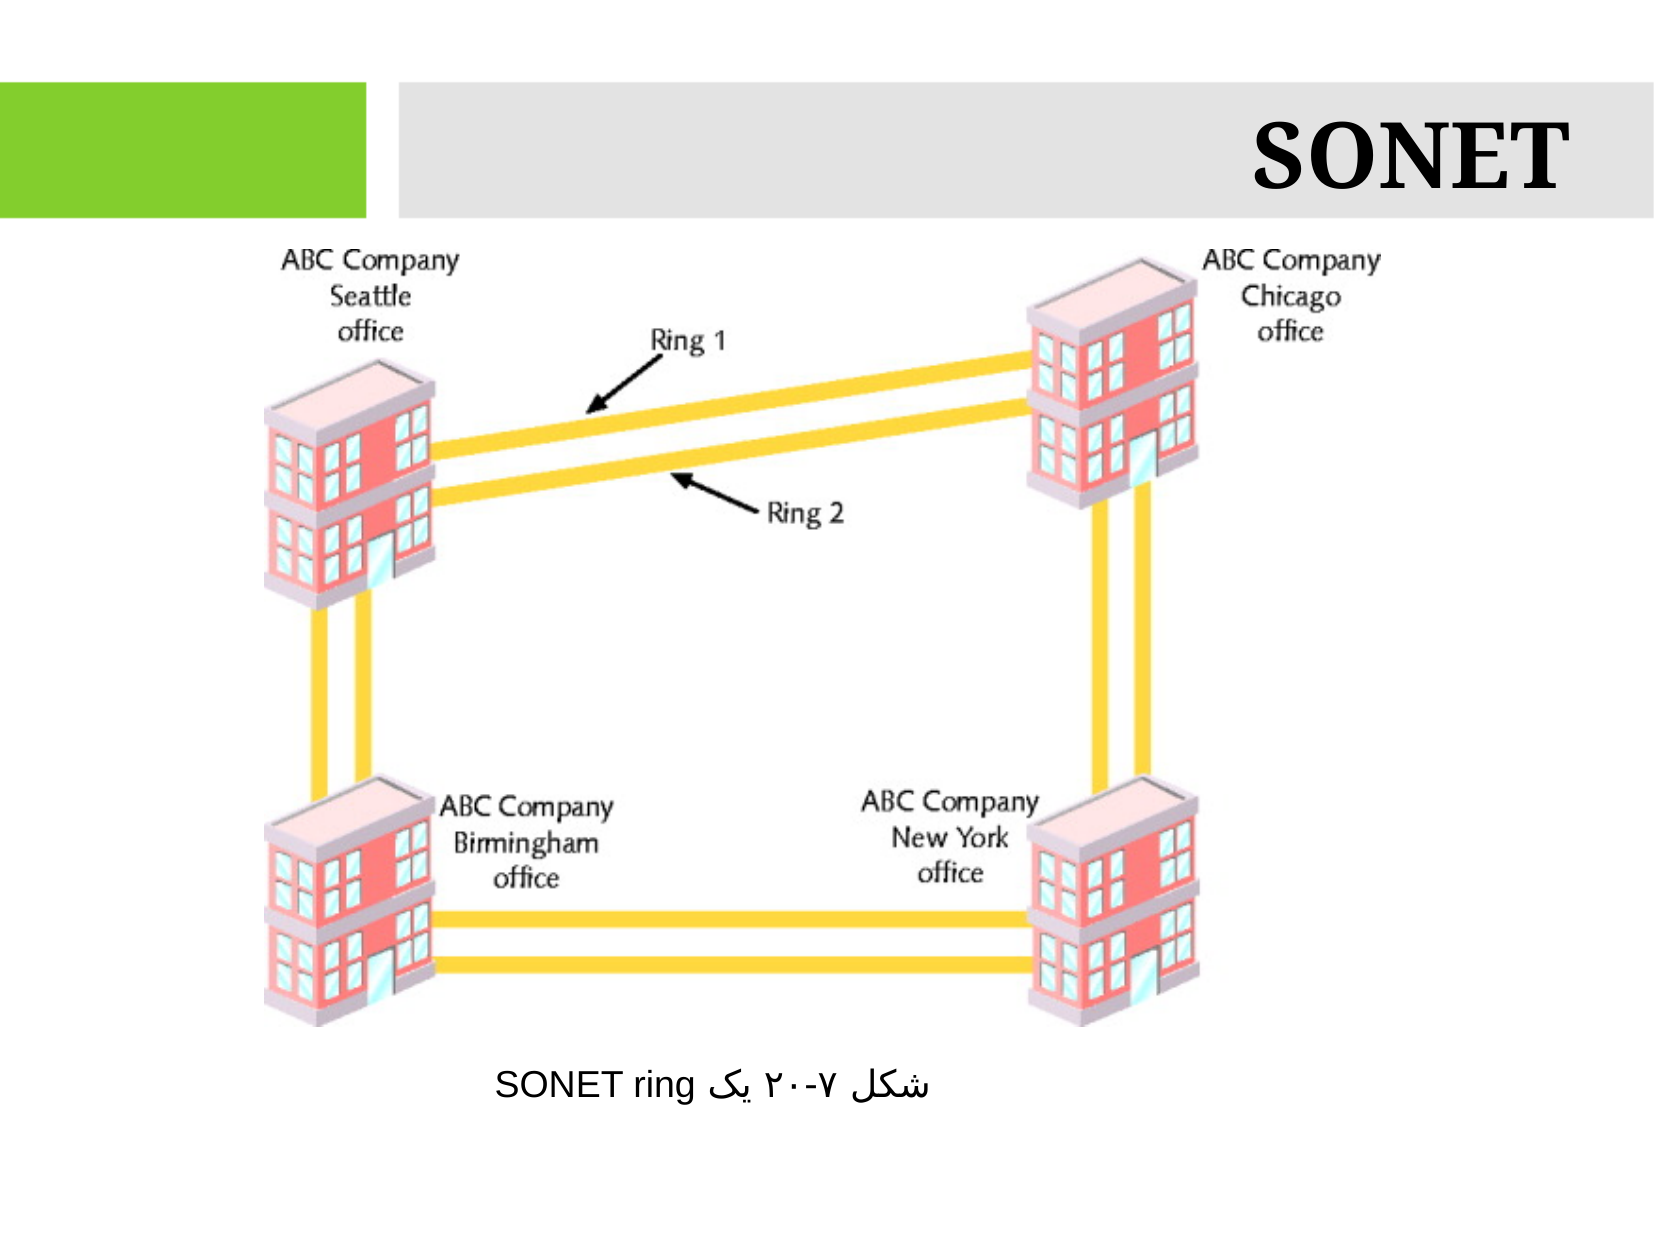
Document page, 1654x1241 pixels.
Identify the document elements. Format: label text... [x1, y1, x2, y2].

picture [0, 0, 1654, 1241]
text_box شکل ۷-۲۰ یک SONET ring [249, 1051, 982, 1113]
title SONET [82, 49, 1571, 257]
